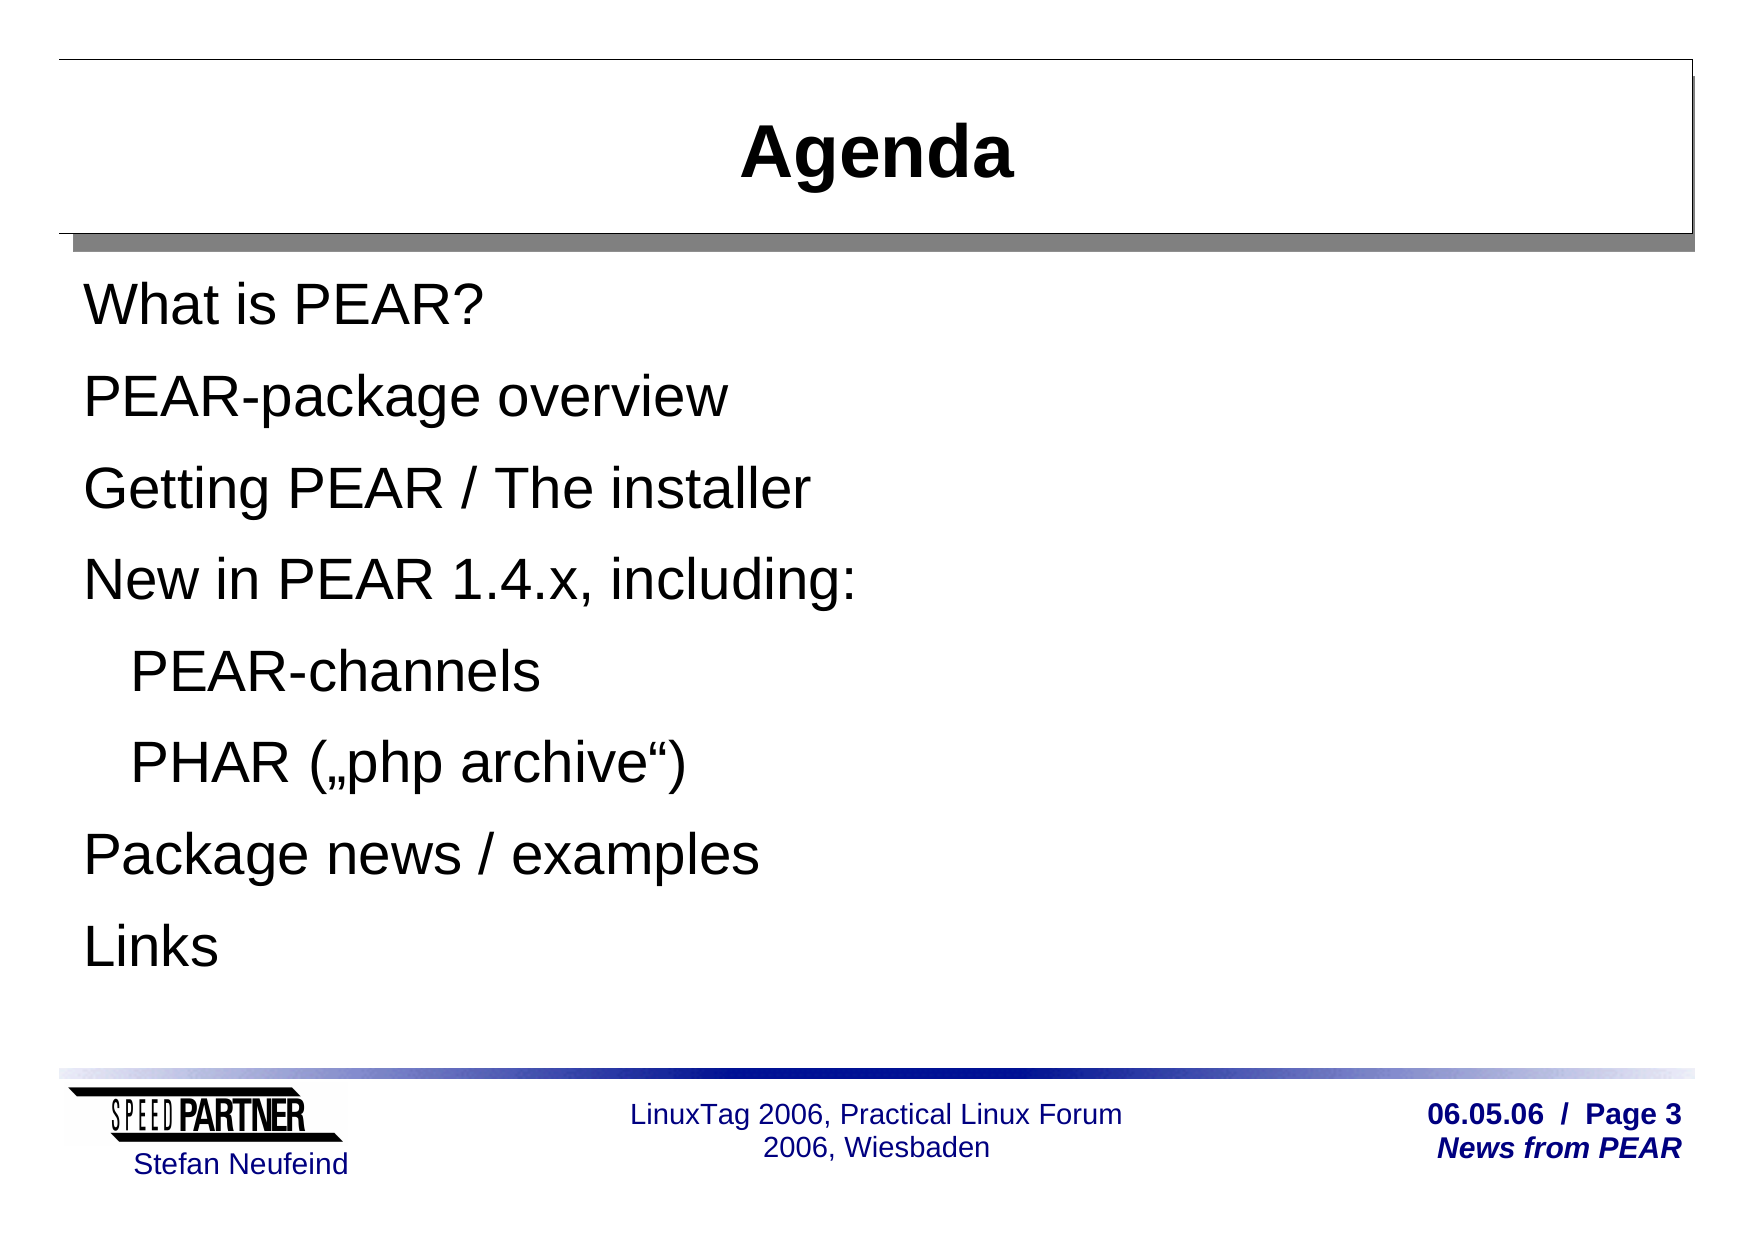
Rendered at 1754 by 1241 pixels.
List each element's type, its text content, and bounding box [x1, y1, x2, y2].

picture [64, 1082, 348, 1146]
picture [59, 1068, 1695, 1079]
list What is PEAR? PEAR-package overview Getting PEAR / The installer New in PEAR 1.4.x, including: PEAR-channels PHAR („php archive“) Package news / examples Links [71, 272, 1695, 1055]
title Agenda [59, 59, 1695, 244]
